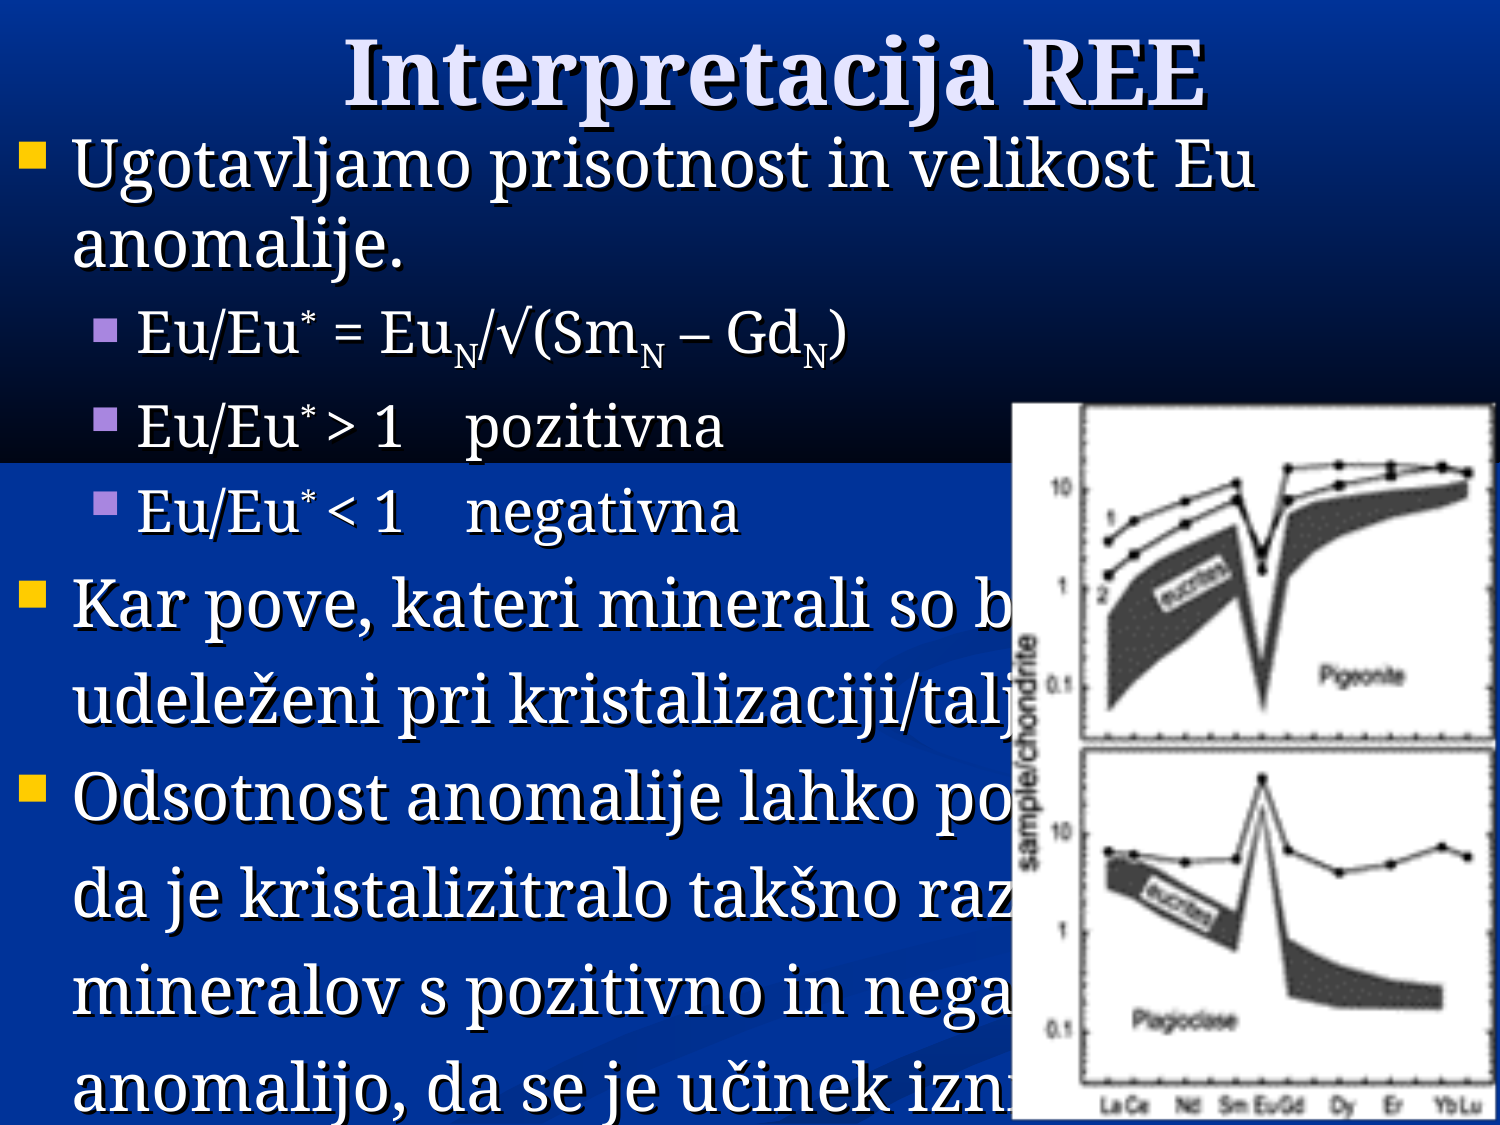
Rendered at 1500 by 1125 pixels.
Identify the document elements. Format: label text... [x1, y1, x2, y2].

picture [1009, 400, 1500, 1125]
list Ugotavljamo prisotnost in velikost Eu anomalije. Eu/Eu* = EuN/√(SmN – GdN) Eu/Eu* > 1 pozitivna Eu/Eu* < 1 negativna Kar pove, kateri minerali so bili udeleženi pri kristalizaciji/taljenju. Odsotnost anomalije lahko pomeni, da je kristalizitralo takšno razmerje mineralov s pozitivno in negativno anomalijo, da se je učinek izničil. [0, 113, 1500, 1125]
title Interpretacija REE [100, 0, 1451, 113]
